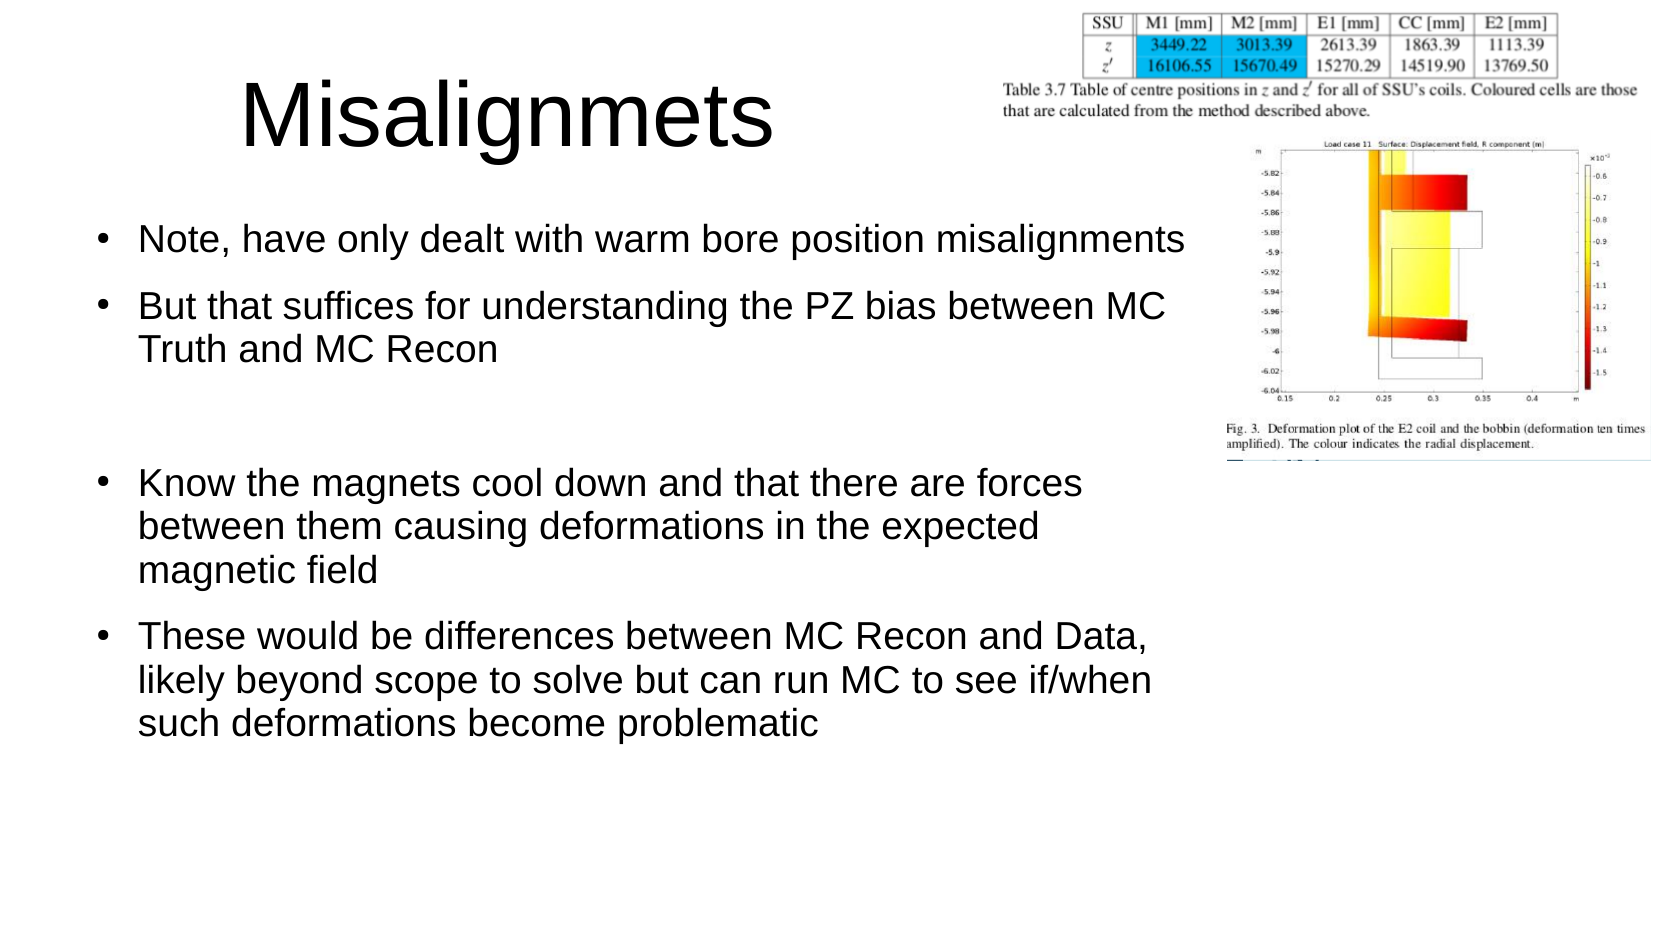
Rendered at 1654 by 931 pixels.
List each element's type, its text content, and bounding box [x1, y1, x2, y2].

title Misalignmets [82, 37, 934, 193]
picture [1003, 0, 1651, 461]
list Note, have only dealt with warm bore position misalignments But that suffices for understanding the PZ bias between MC Truth and MC Recon Know the magnets cool down and that there are forces between them causing deformations in the expected magnetic field These would be differences between MC Recon and Data, likely beyond scope to solve but can run MC to see if/when such deformations become problematic [82, 217, 1193, 758]
